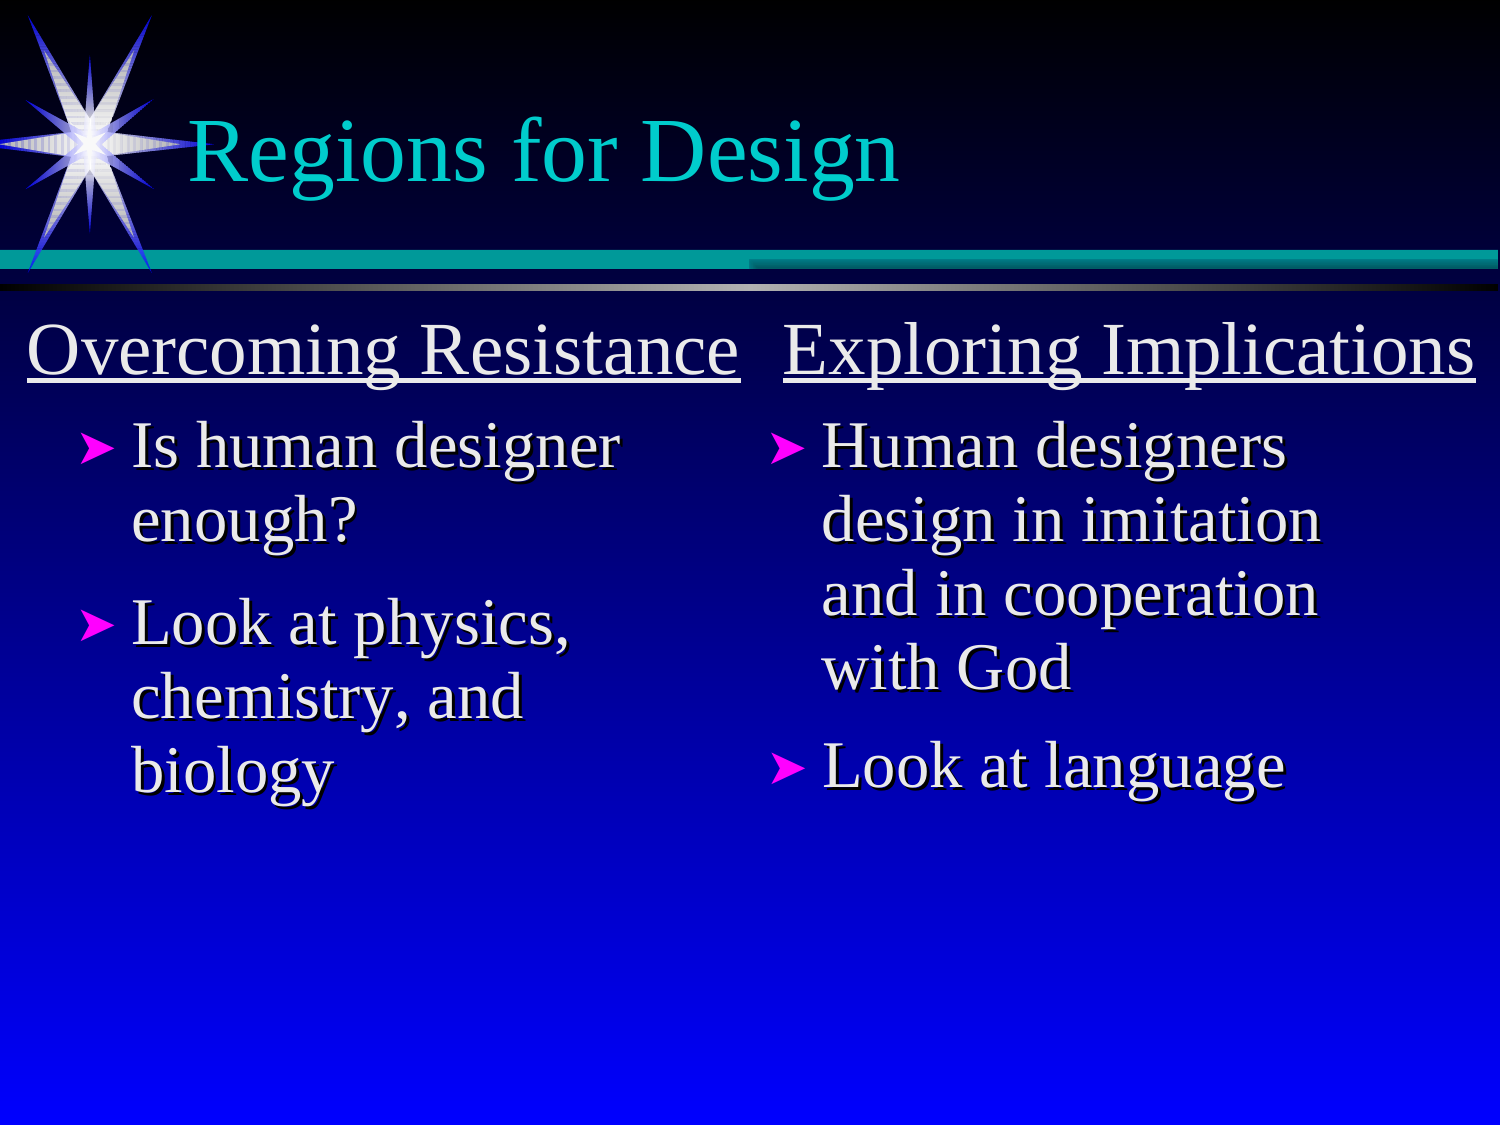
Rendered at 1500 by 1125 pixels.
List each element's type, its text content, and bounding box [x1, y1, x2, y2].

text_box æ [35, 37, 44, 42]
list Is human designer enough? [75, 407, 735, 556]
list Look at language [765, 727, 1389, 815]
text_box Exploring Implications [768, 299, 1500, 398]
list Look at physics, chemistry, and biology [75, 584, 735, 826]
text_box æ [135, 246, 144, 251]
list Human designers design in imitation and in cooperation with God [765, 407, 1388, 713]
text_box Overcoming Resistance [12, 299, 768, 398]
text_box æ [36, 246, 44, 251]
title Regions for Design [187, 56, 1463, 244]
text_box æ [135, 37, 144, 42]
